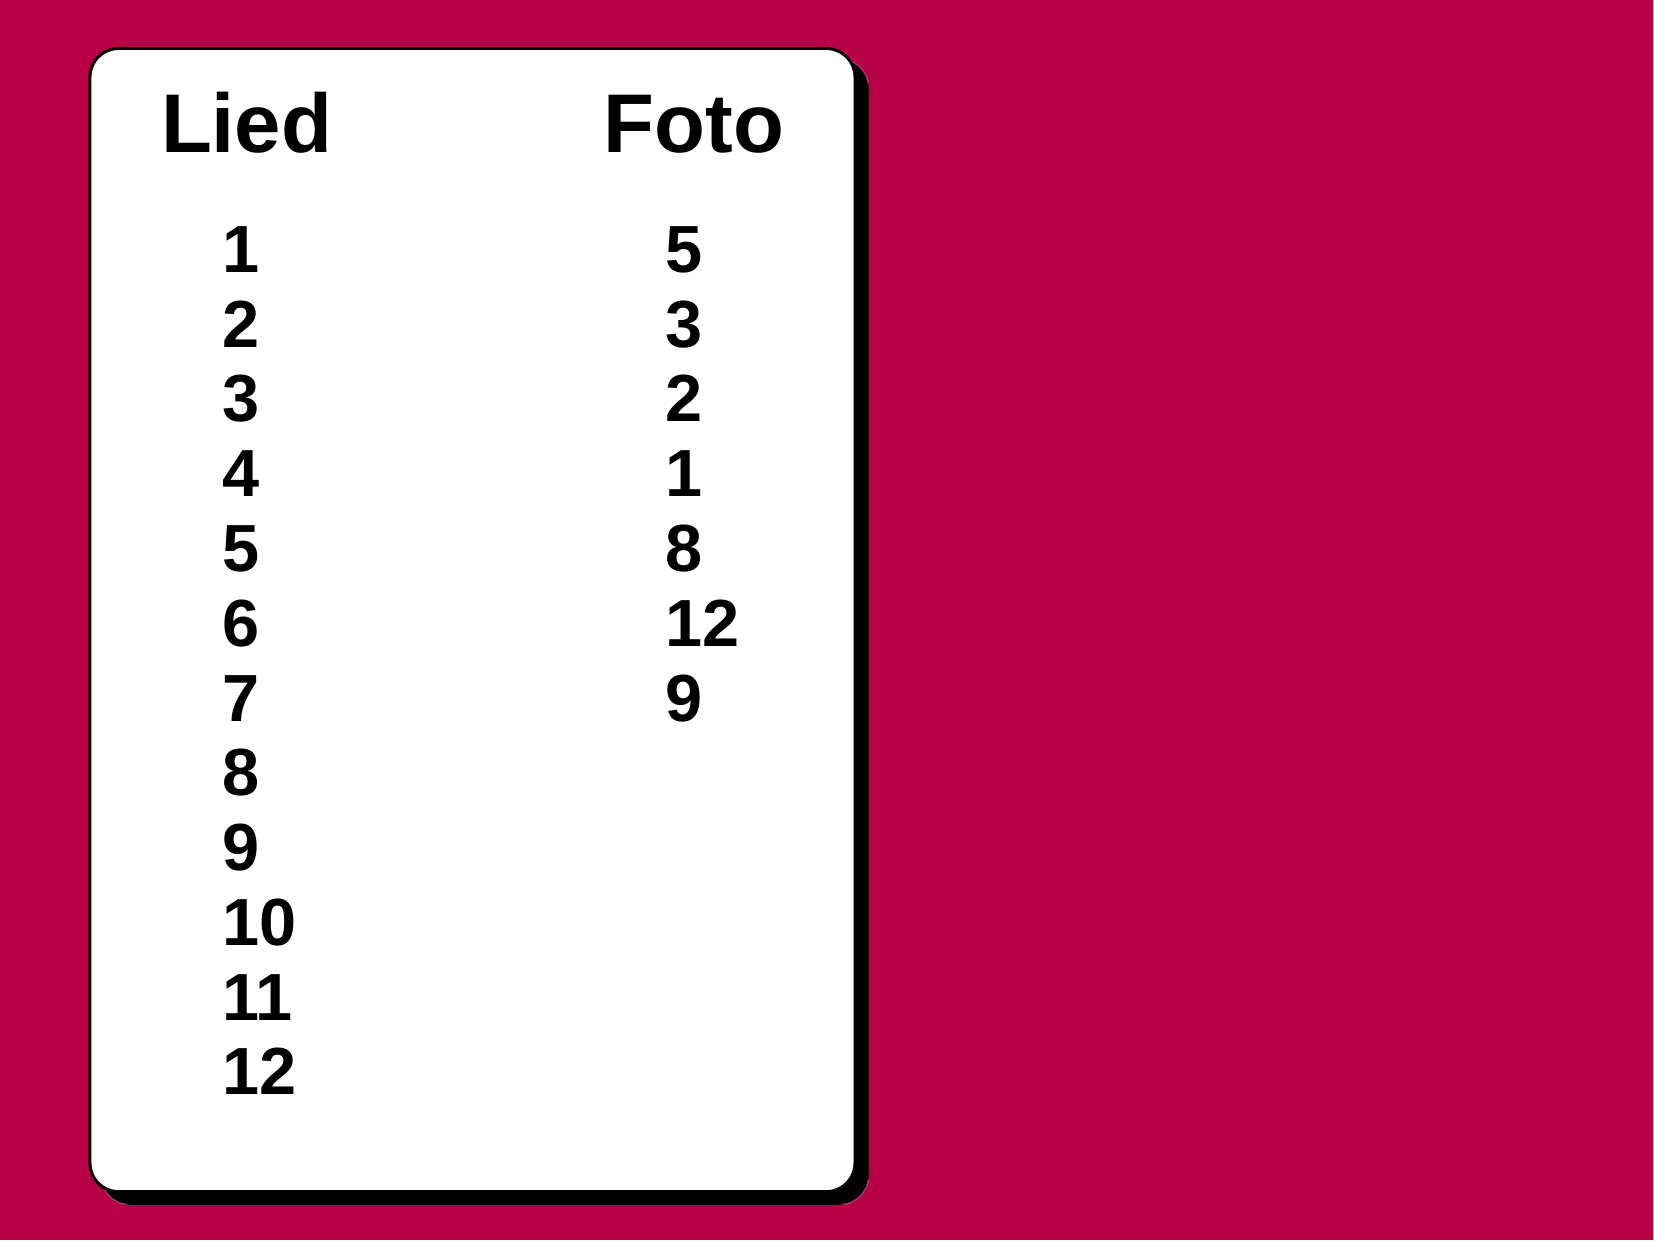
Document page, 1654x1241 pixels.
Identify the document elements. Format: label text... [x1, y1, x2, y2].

text_box Lied Foto [134, 69, 810, 182]
text_box [89, 48, 856, 1192]
text_box 1 5 2 3 3 2 4 1 5 8 6 12 7 9 8 9 10 11 12 [207, 204, 796, 1153]
